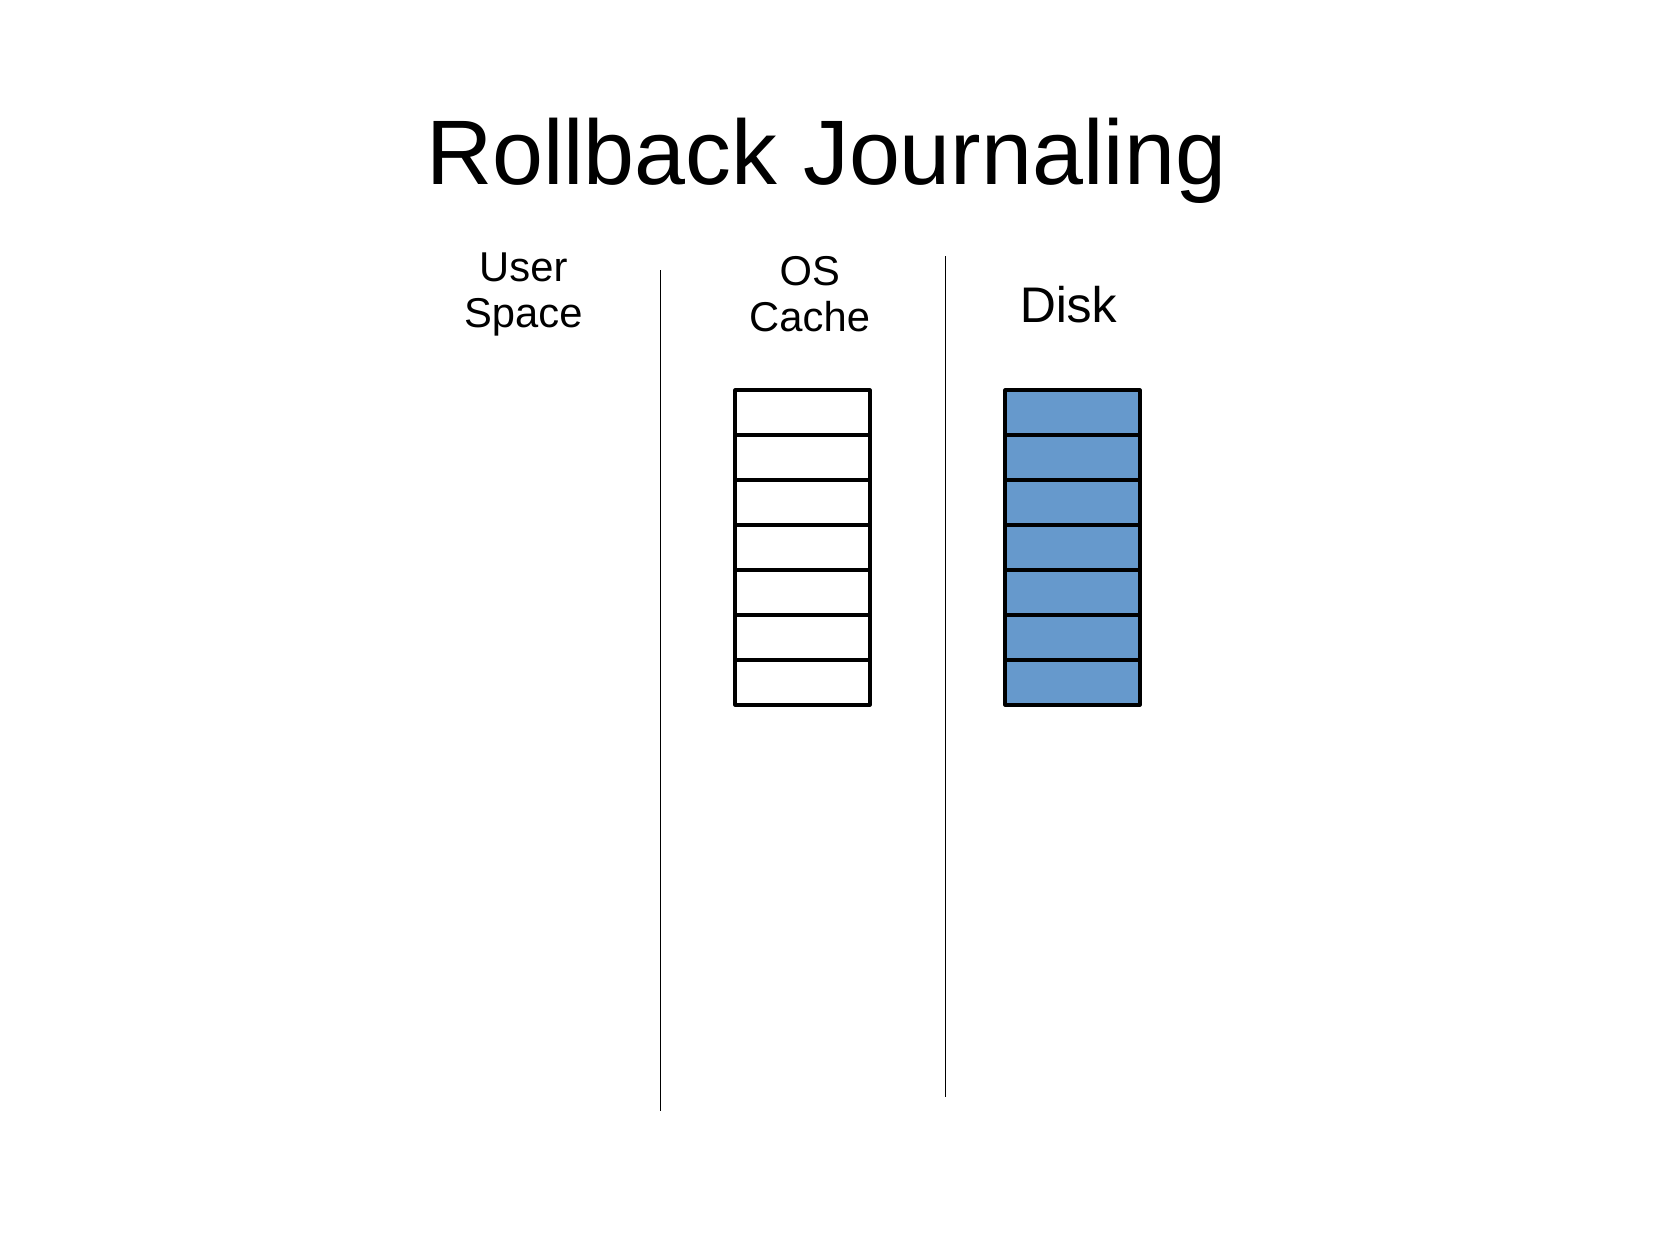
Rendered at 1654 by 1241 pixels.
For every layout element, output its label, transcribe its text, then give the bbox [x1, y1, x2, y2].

text_box [735, 390, 871, 706]
text_box User Space [449, 236, 631, 346]
title Rollback Journaling [82, 49, 1571, 257]
text_box OS Cache [734, 240, 916, 349]
text_box [1005, 390, 1141, 706]
text_box Disk [1005, 270, 1132, 342]
